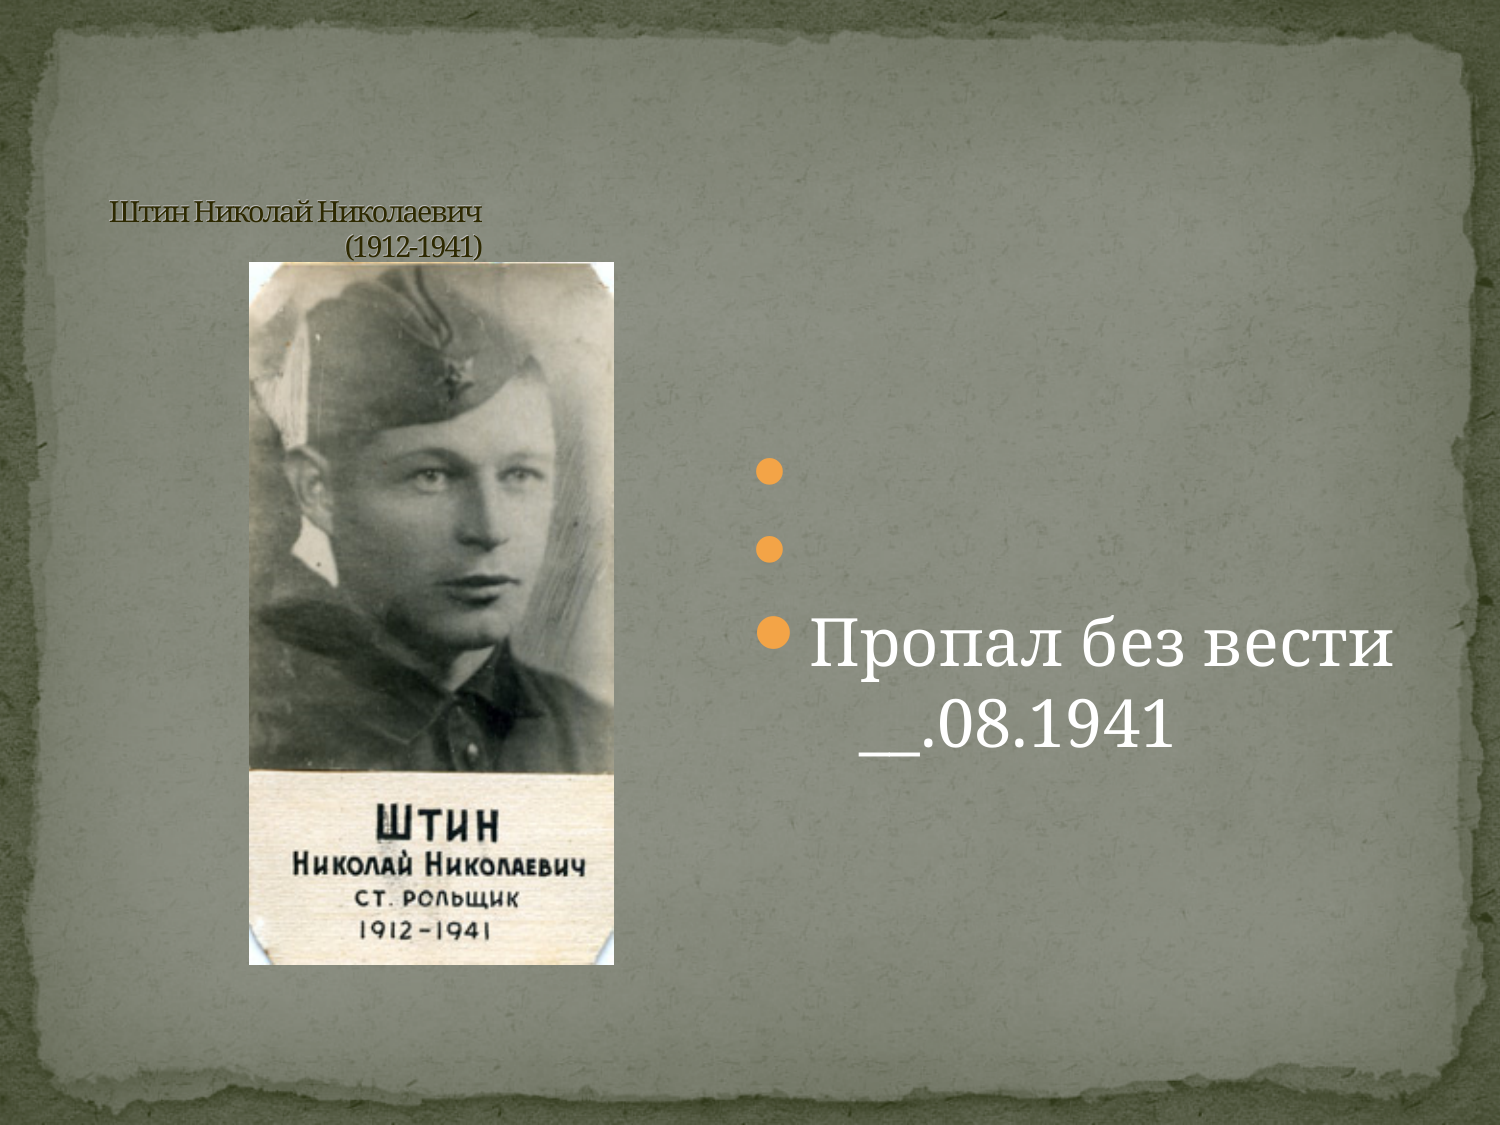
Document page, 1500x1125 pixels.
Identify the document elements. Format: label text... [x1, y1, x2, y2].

list Пропал без вести __.08.1941 [737, 437, 1449, 1055]
title Штин Николай Николаевич (1912-1941) [93, 70, 1444, 271]
picture [249, 262, 614, 965]
